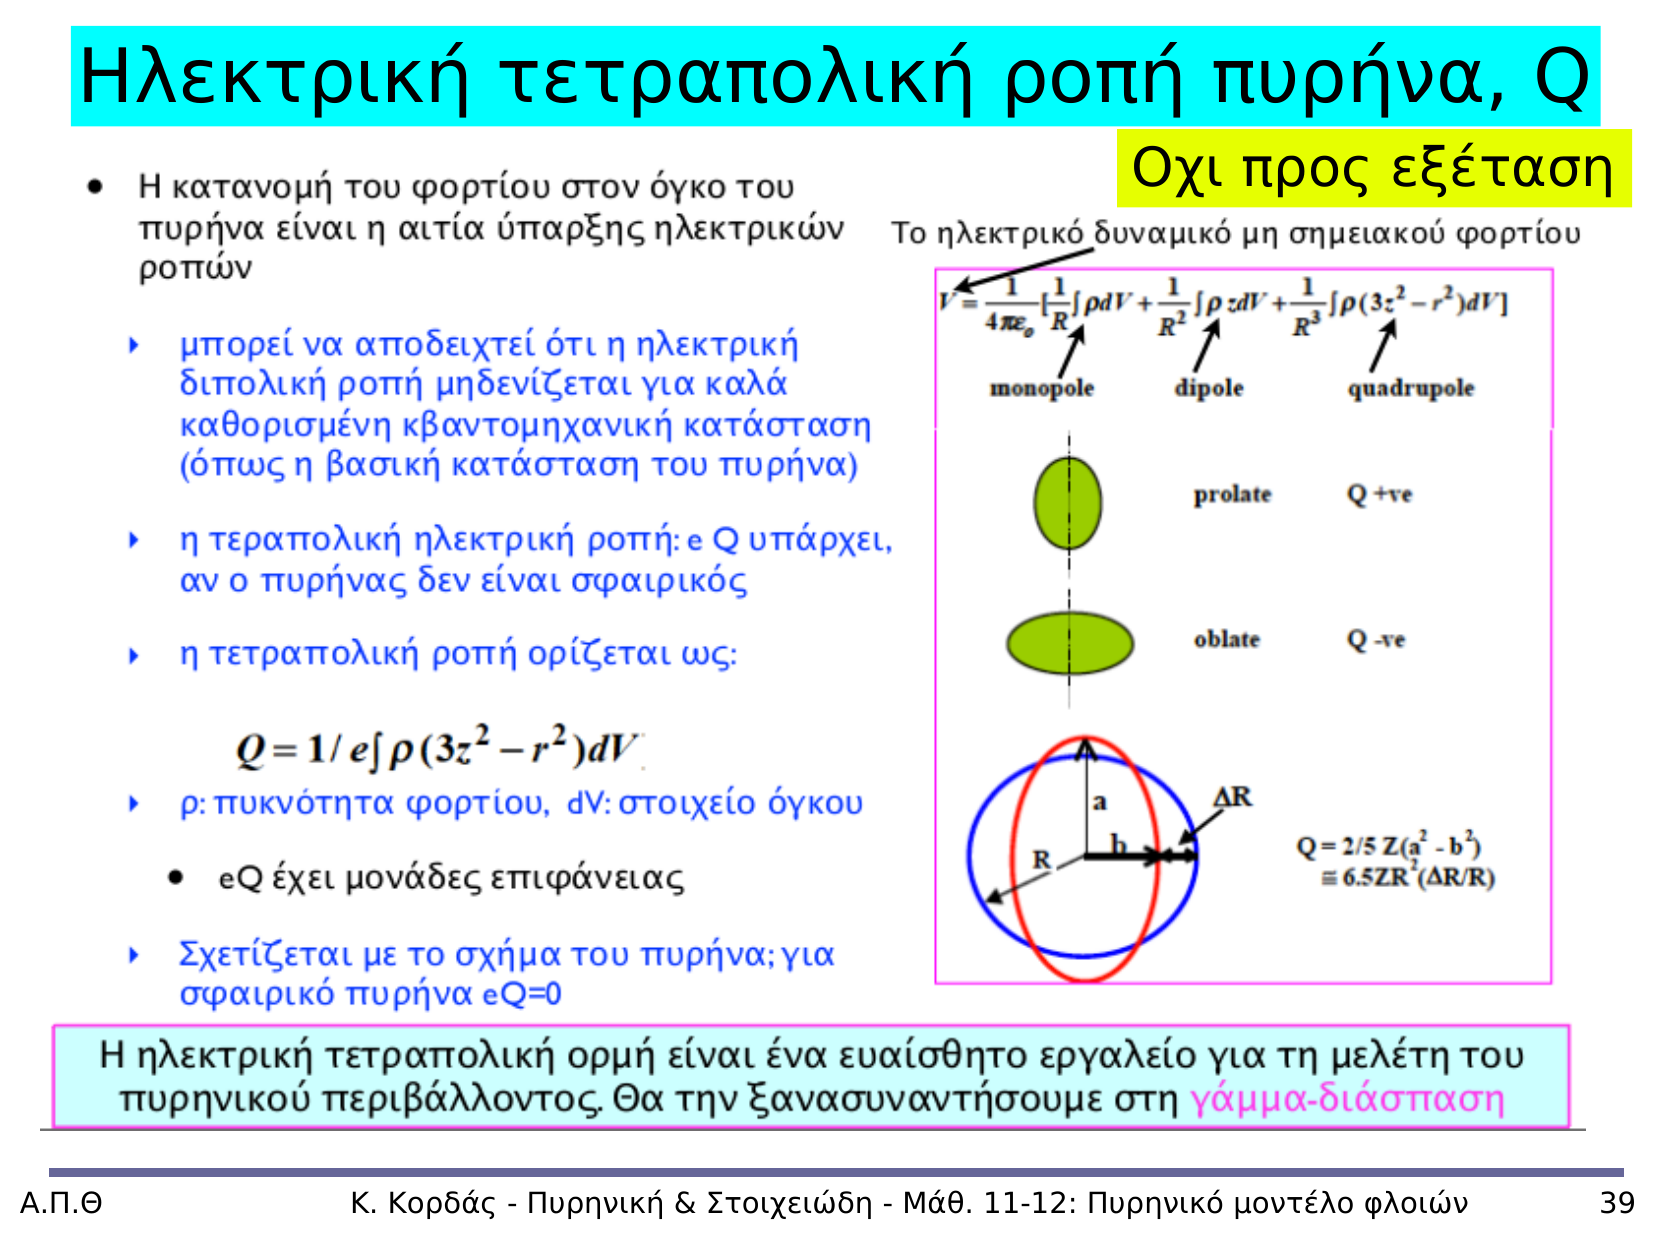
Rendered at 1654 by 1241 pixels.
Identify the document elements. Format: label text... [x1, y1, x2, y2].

title Ηλεκτρική τετραπολική ροπή πυρήνα, Q [70, 25, 1601, 127]
picture [40, 155, 1586, 1132]
text_box Οχι προς εξέταση [1117, 129, 1633, 208]
